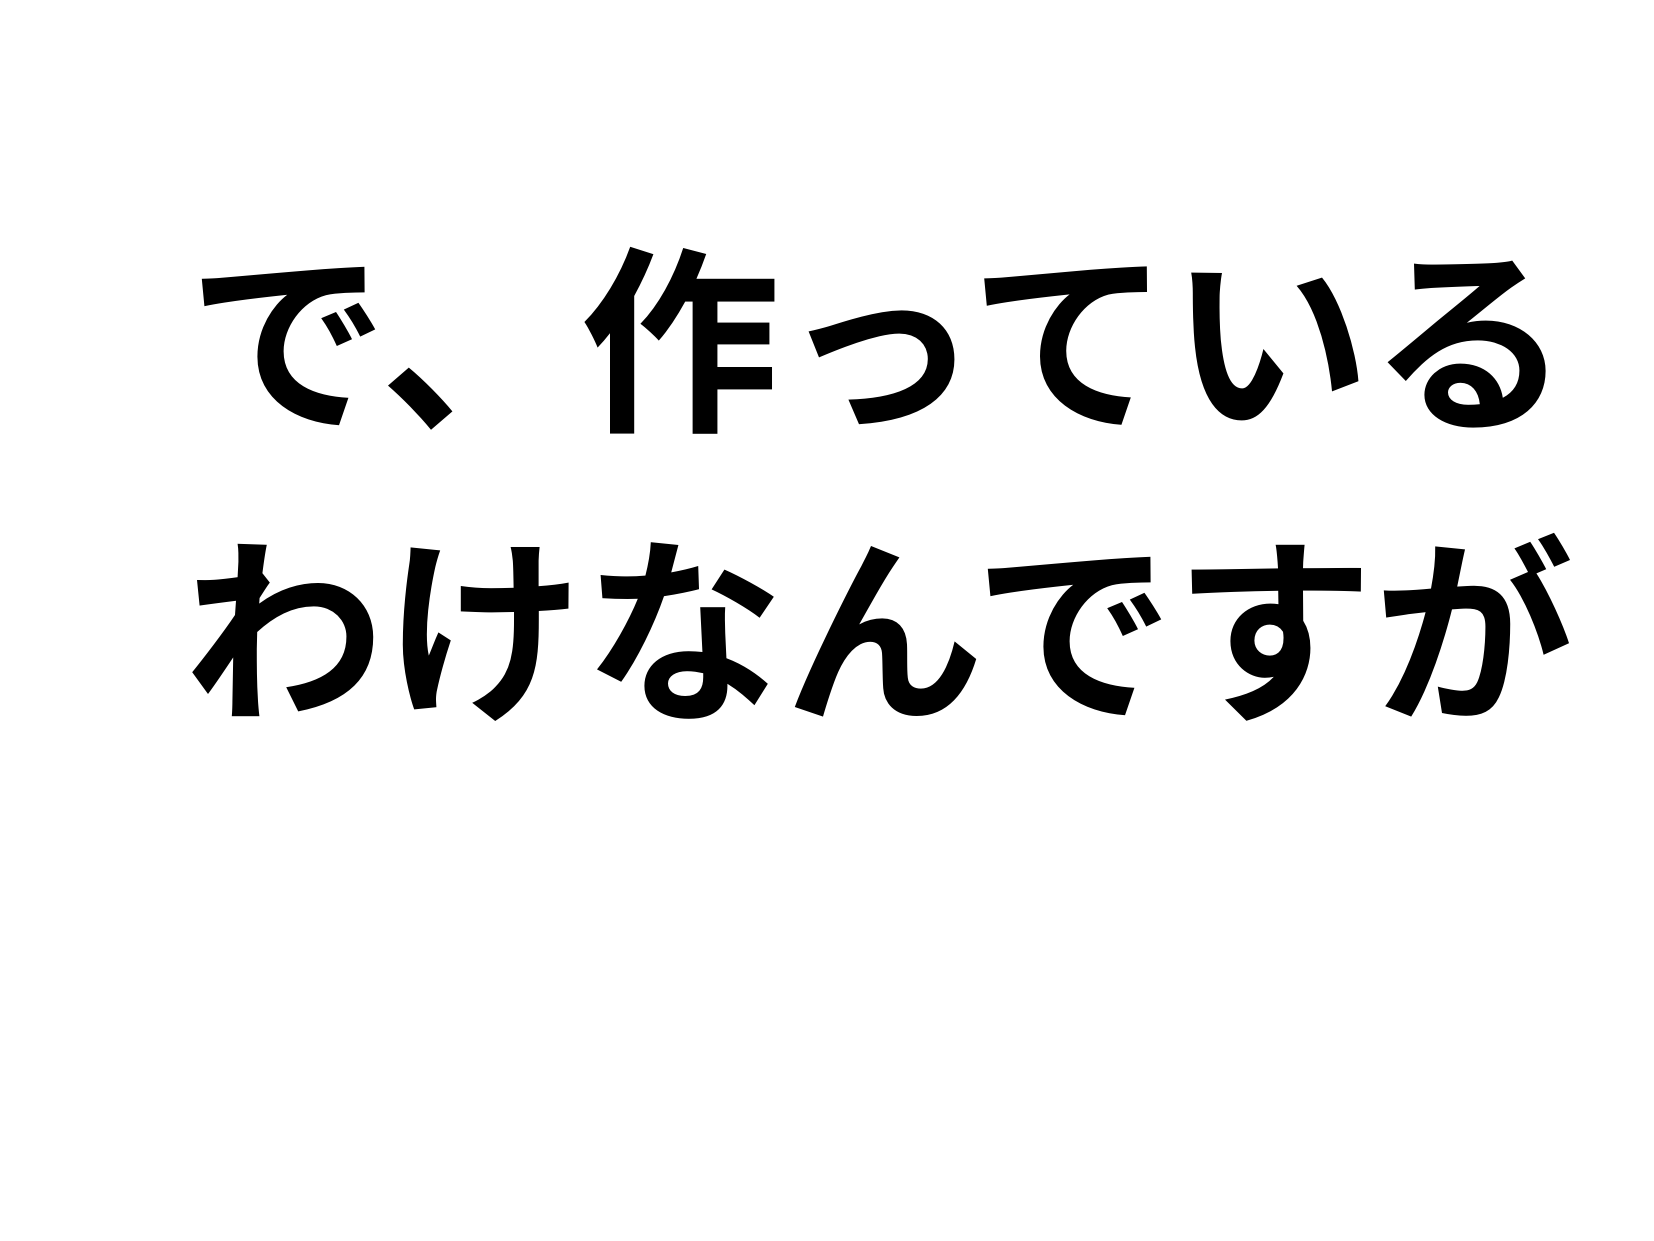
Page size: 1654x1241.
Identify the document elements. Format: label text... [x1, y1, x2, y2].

text_box で、作っている わけなんですが [169, 177, 1536, 593]
